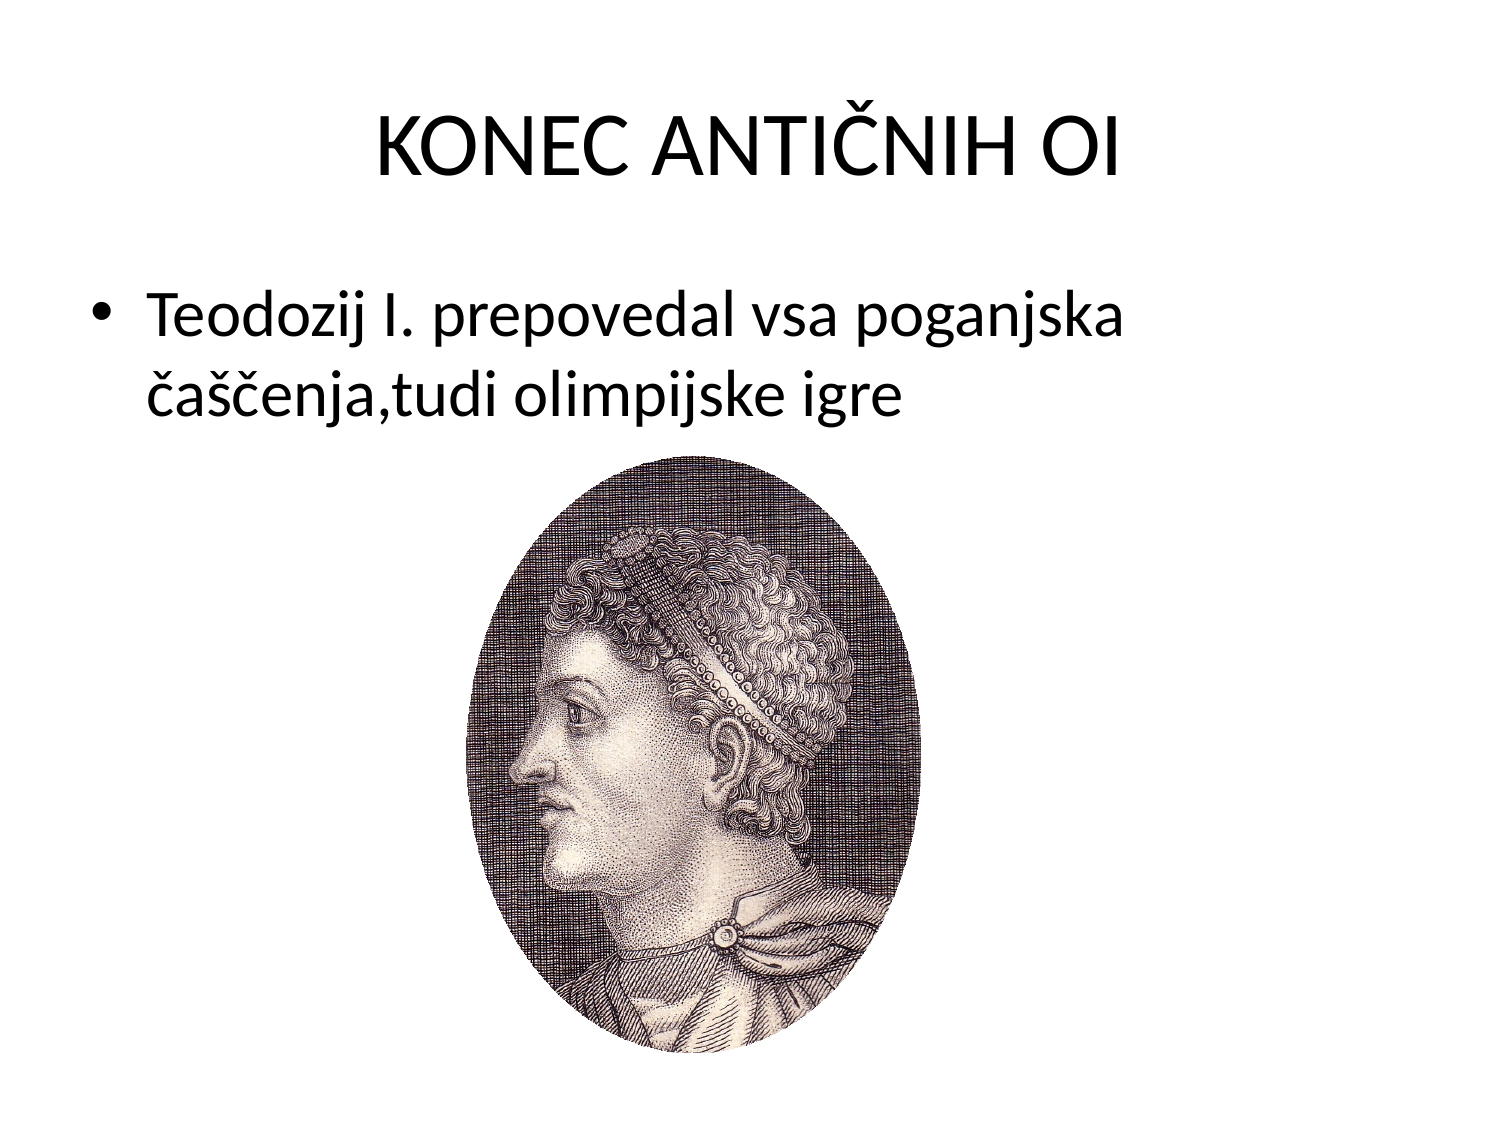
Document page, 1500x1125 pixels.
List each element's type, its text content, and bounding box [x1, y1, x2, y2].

title KONEC ANTIČNIH OI [75, 45, 1425, 233]
list Teodozij I. prepovedal vsa poganjska čaščenja,tudi olimpijske igre [75, 262, 1425, 1005]
picture [466, 456, 921, 1053]
